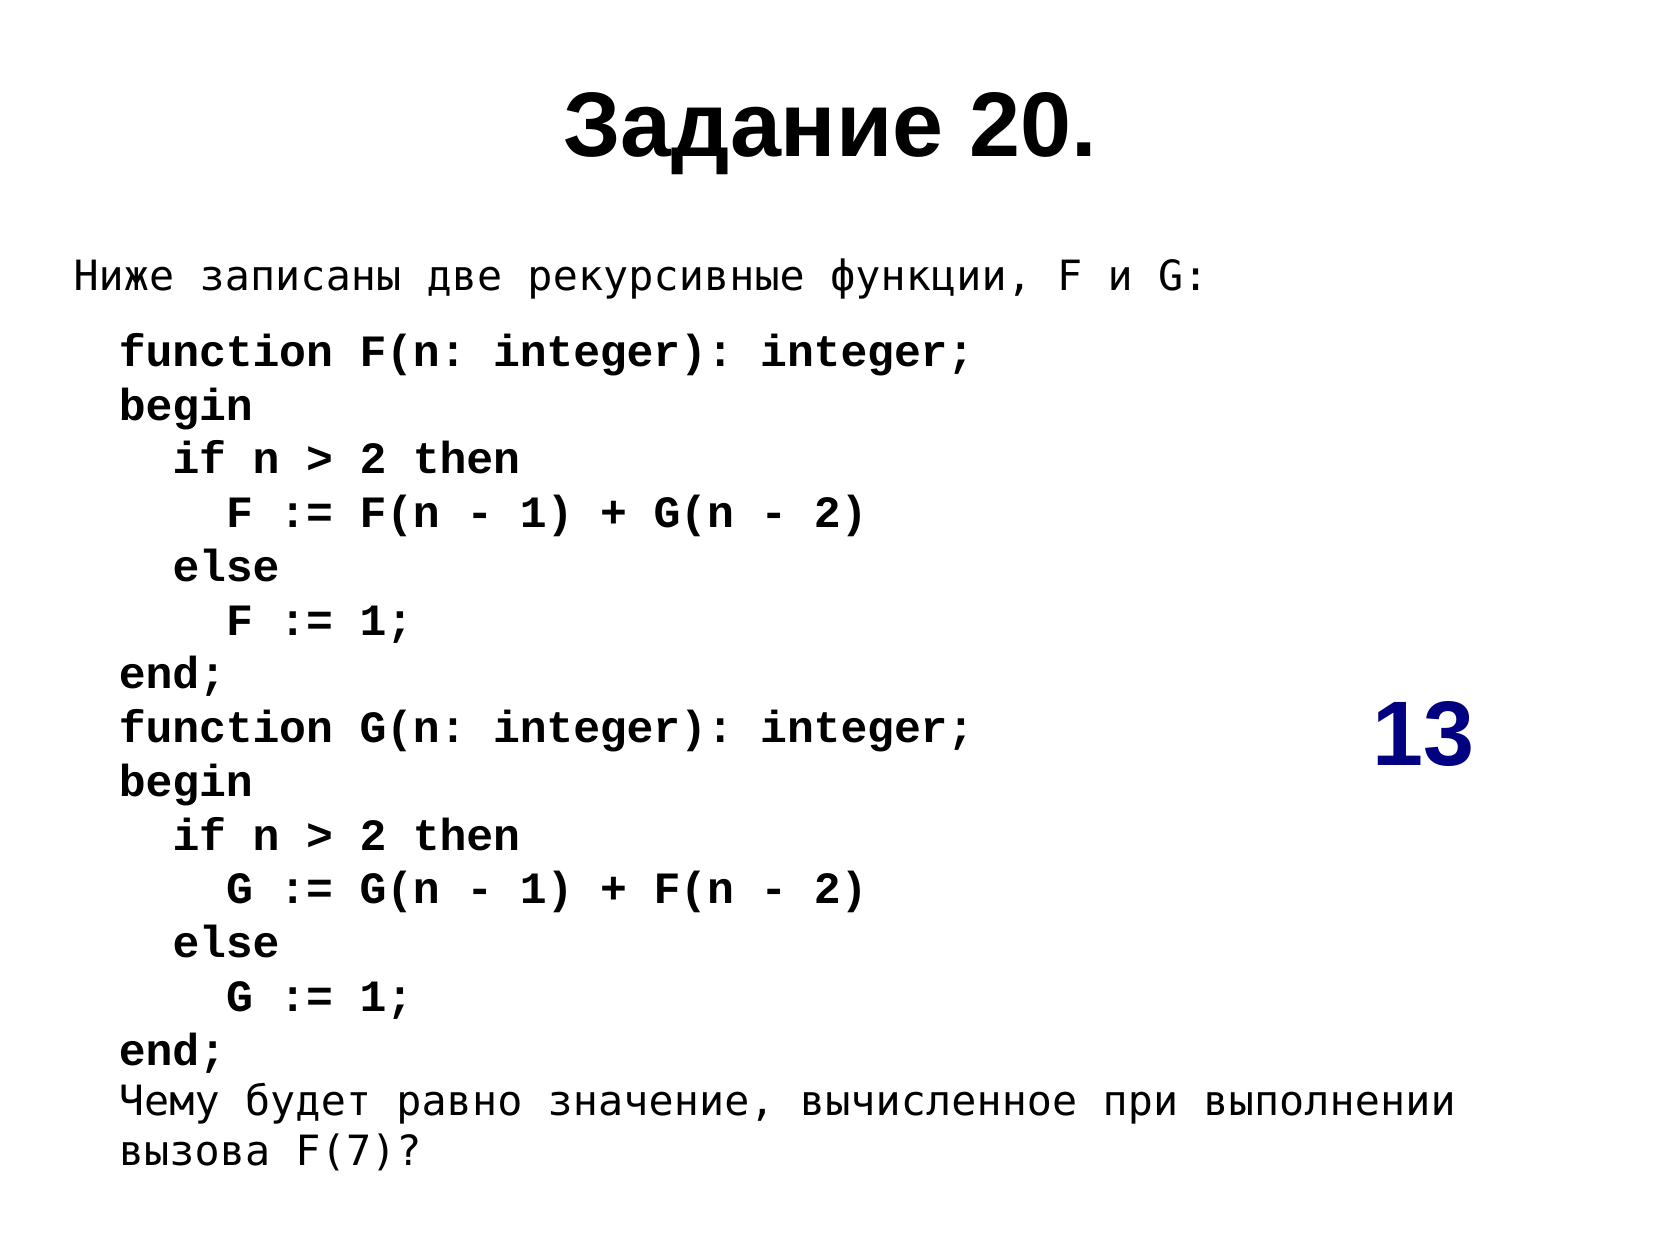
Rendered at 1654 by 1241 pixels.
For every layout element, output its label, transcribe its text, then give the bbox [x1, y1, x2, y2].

text_box 13 [1299, 675, 1548, 841]
list Ниже записаны две рекурсивные функции, F и G: function F(n: integer): integer; begin if n > 2 then F := F(n - 1) + G(n - 2) else F := 1; end; function G(n: integer): integer; begin if n > 2 then G := G(n - 1) + F(n - 2) else G := 1; end; Чему будет равно значение, вычисленное при выполнении вызова F(7)? [58, 241, 1609, 1194]
title Задание 20. [82, 45, 1571, 241]
